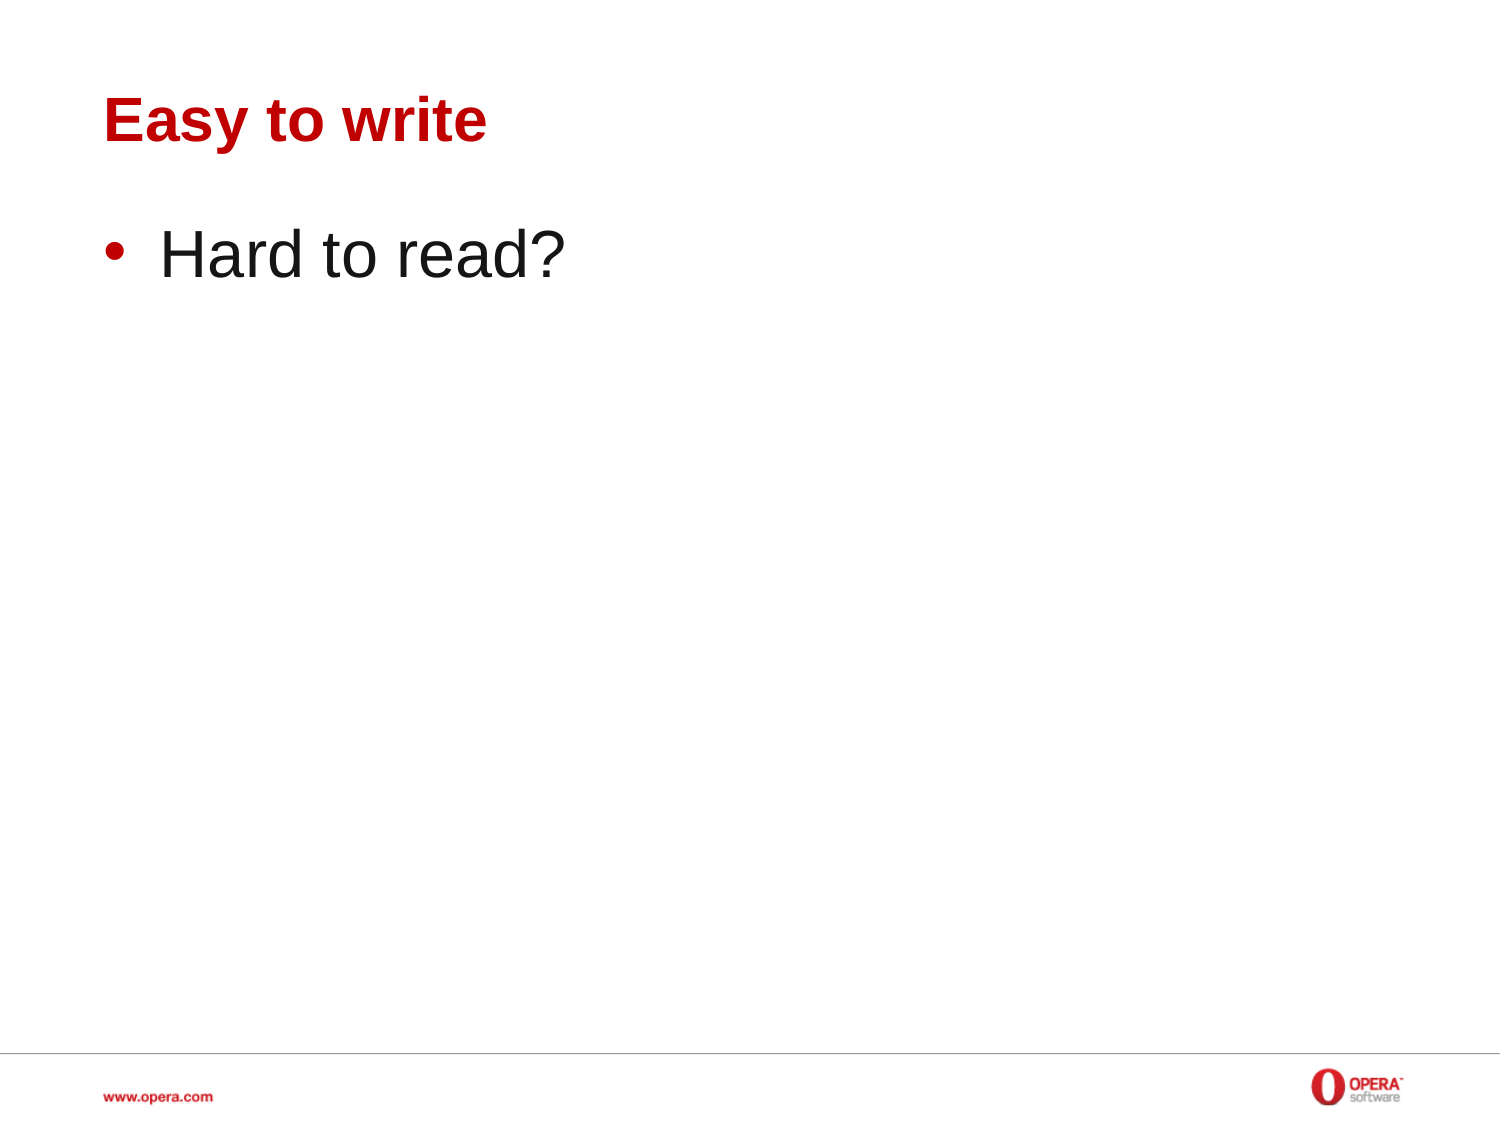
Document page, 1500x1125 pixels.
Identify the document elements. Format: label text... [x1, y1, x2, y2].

title Easy to write [88, 70, 1412, 162]
list Hard to read? [88, 203, 1412, 871]
picture [0, 1053, 1500, 1123]
